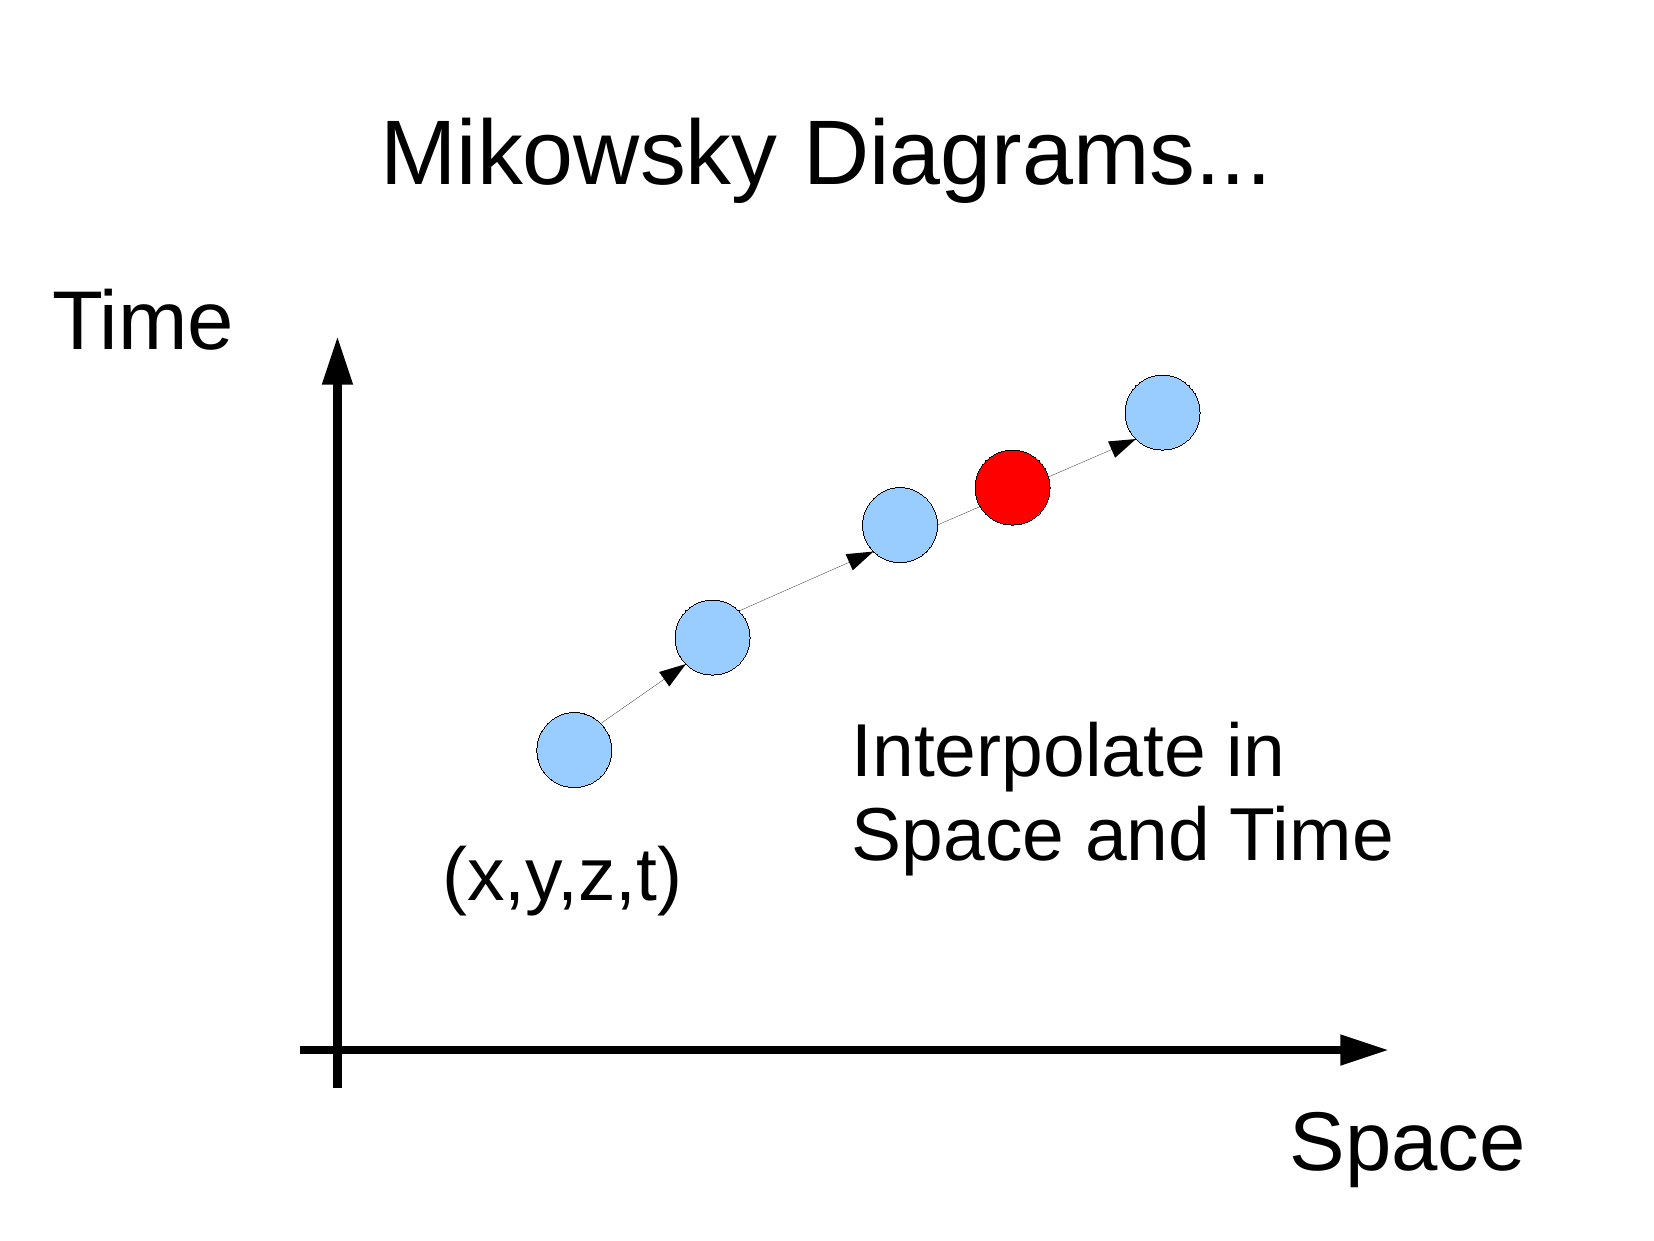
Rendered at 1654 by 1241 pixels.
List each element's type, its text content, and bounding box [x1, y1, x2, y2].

text_box [975, 450, 1051, 526]
text_box Time [37, 267, 338, 376]
text_box [1125, 375, 1201, 451]
title Mikowsky Diagrams... [82, 49, 1571, 257]
text_box (x,y,z,t) [412, 825, 713, 924]
text_box Interpolate in Space and Time [837, 700, 1588, 884]
text_box [675, 600, 751, 676]
text_box [862, 487, 938, 563]
text_box Space [1275, 1087, 1576, 1196]
text_box [536, 712, 612, 788]
